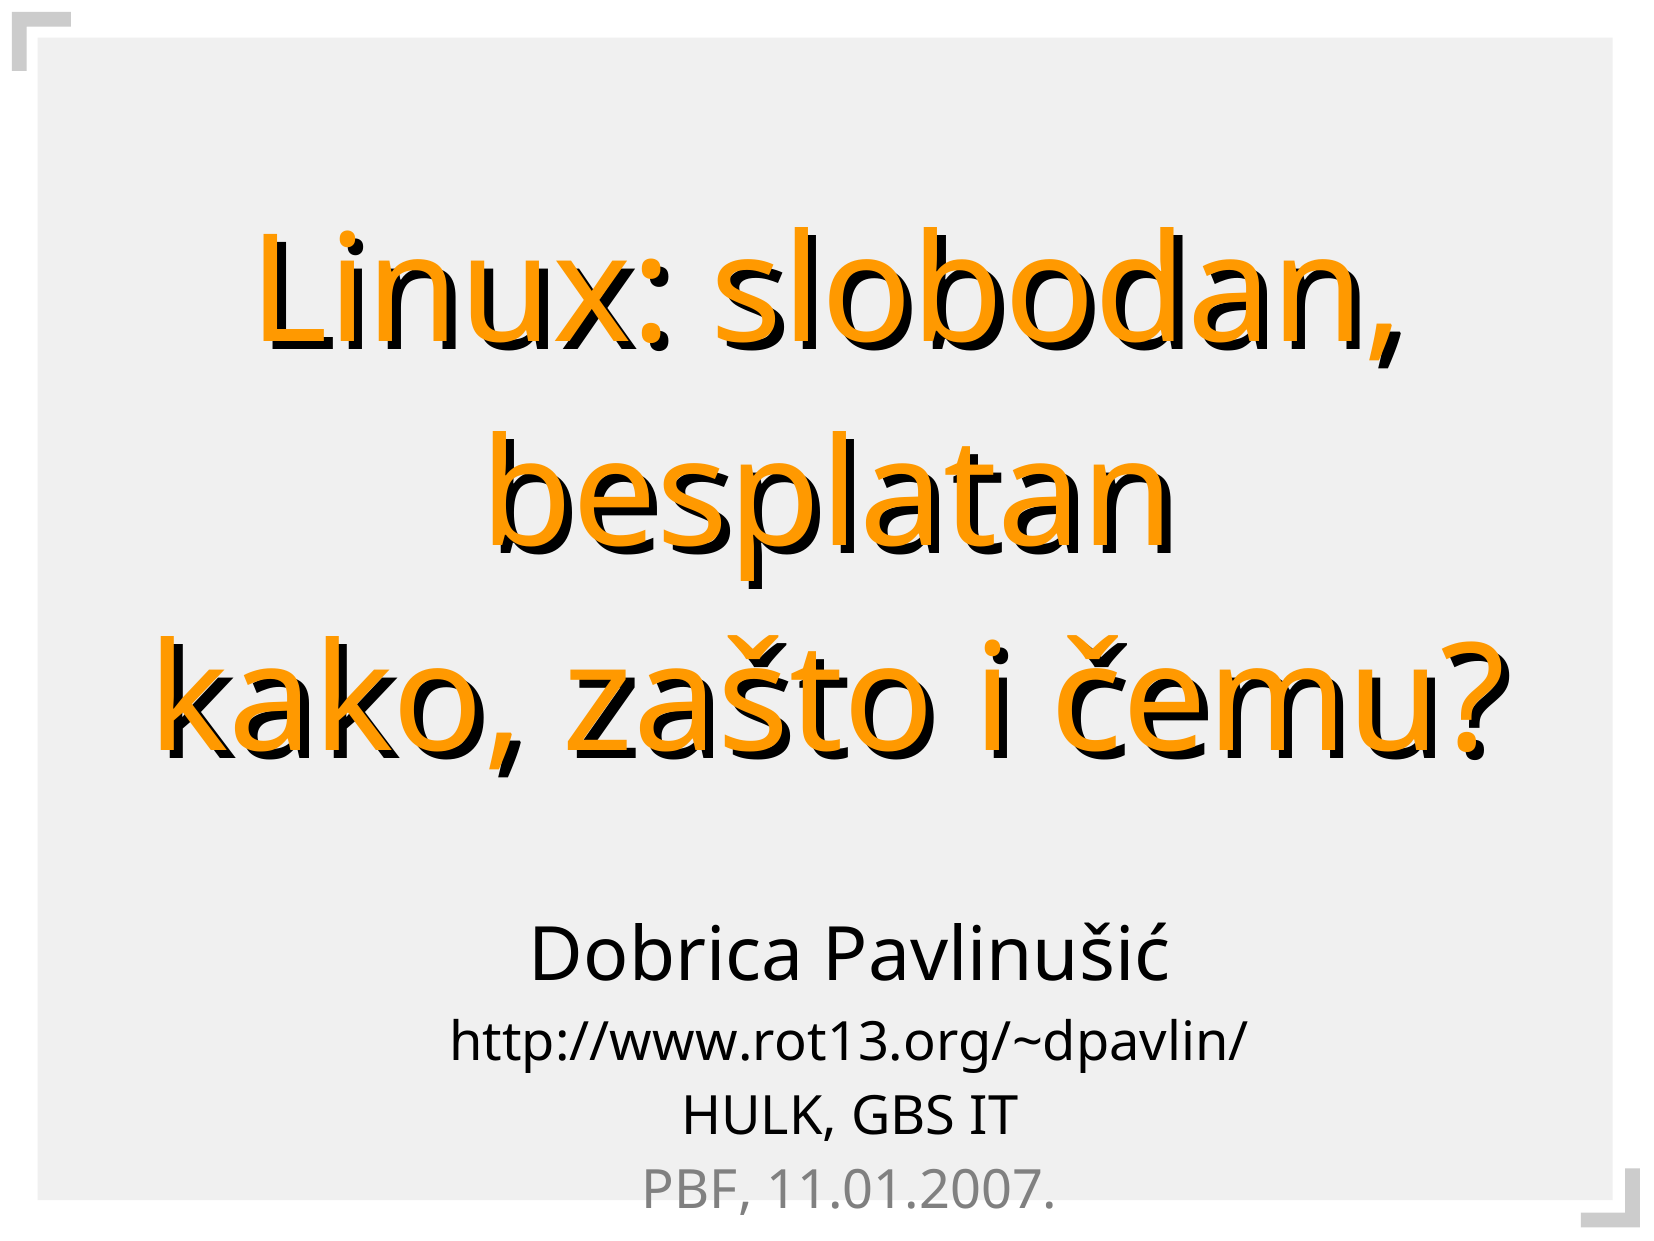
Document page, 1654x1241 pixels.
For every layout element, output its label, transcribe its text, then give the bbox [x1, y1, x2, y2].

list Dobrica Pavlinušić http://www.rot13.org/~dpavlin/ HULK, GBS IT PBF, 11.01.2007. [121, 900, 1561, 1164]
title Linux: slobodan, besplatan kako, zašto i čemu? [121, 75, 1534, 900]
